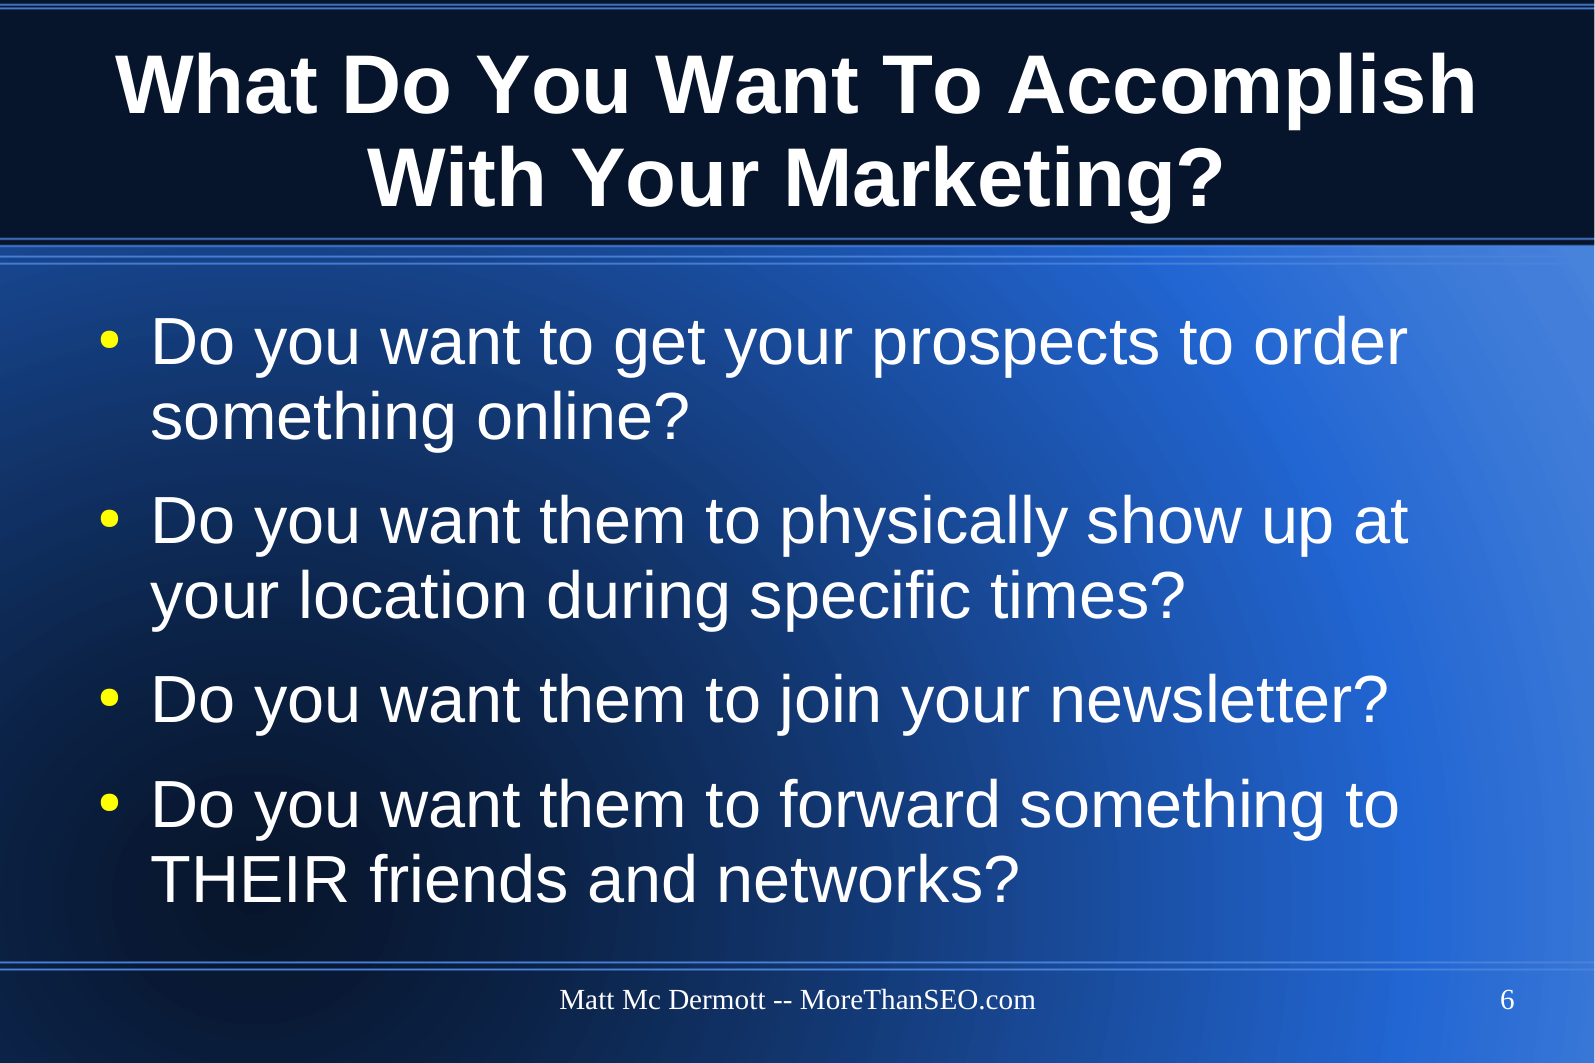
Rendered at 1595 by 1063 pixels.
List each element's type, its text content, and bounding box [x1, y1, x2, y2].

picture [0, 0, 1595, 1063]
title What Do You Want To Accomplish With Your Marketing? [79, 38, 1515, 225]
list Do you want to get your prospects to order something online? Do you want them to physically show up at your location during specific times? Do you want them to join your newsletter? Do you want them to forward something to THEIR friends and networks? [79, 304, 1515, 917]
